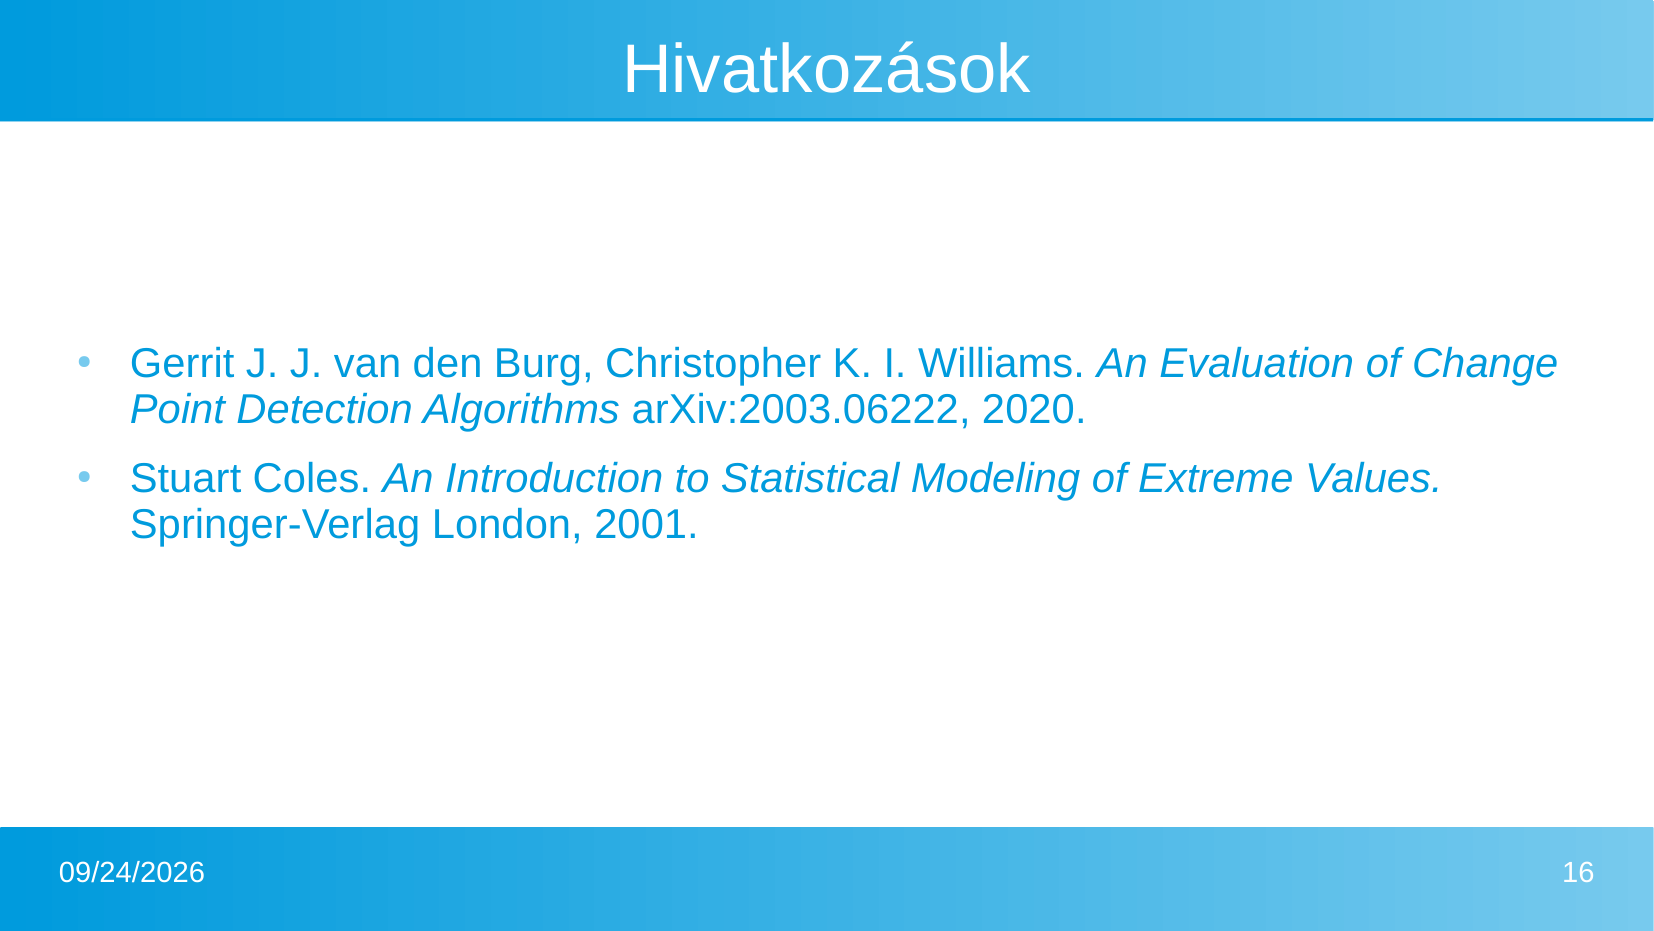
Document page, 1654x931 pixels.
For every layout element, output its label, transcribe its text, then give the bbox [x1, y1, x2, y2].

title Hivatkozások [59, 29, 1595, 108]
list Gerrit J. J. van den Burg, Christopher K. I. Williams. An Evaluation of Change Point Detection Algorithms arXiv:2003.06222, 2020. Stuart Coles. An Introduction to Statistical Modeling of Extreme Values. Springer-Verlag London, 2001. [59, 339, 1595, 931]
